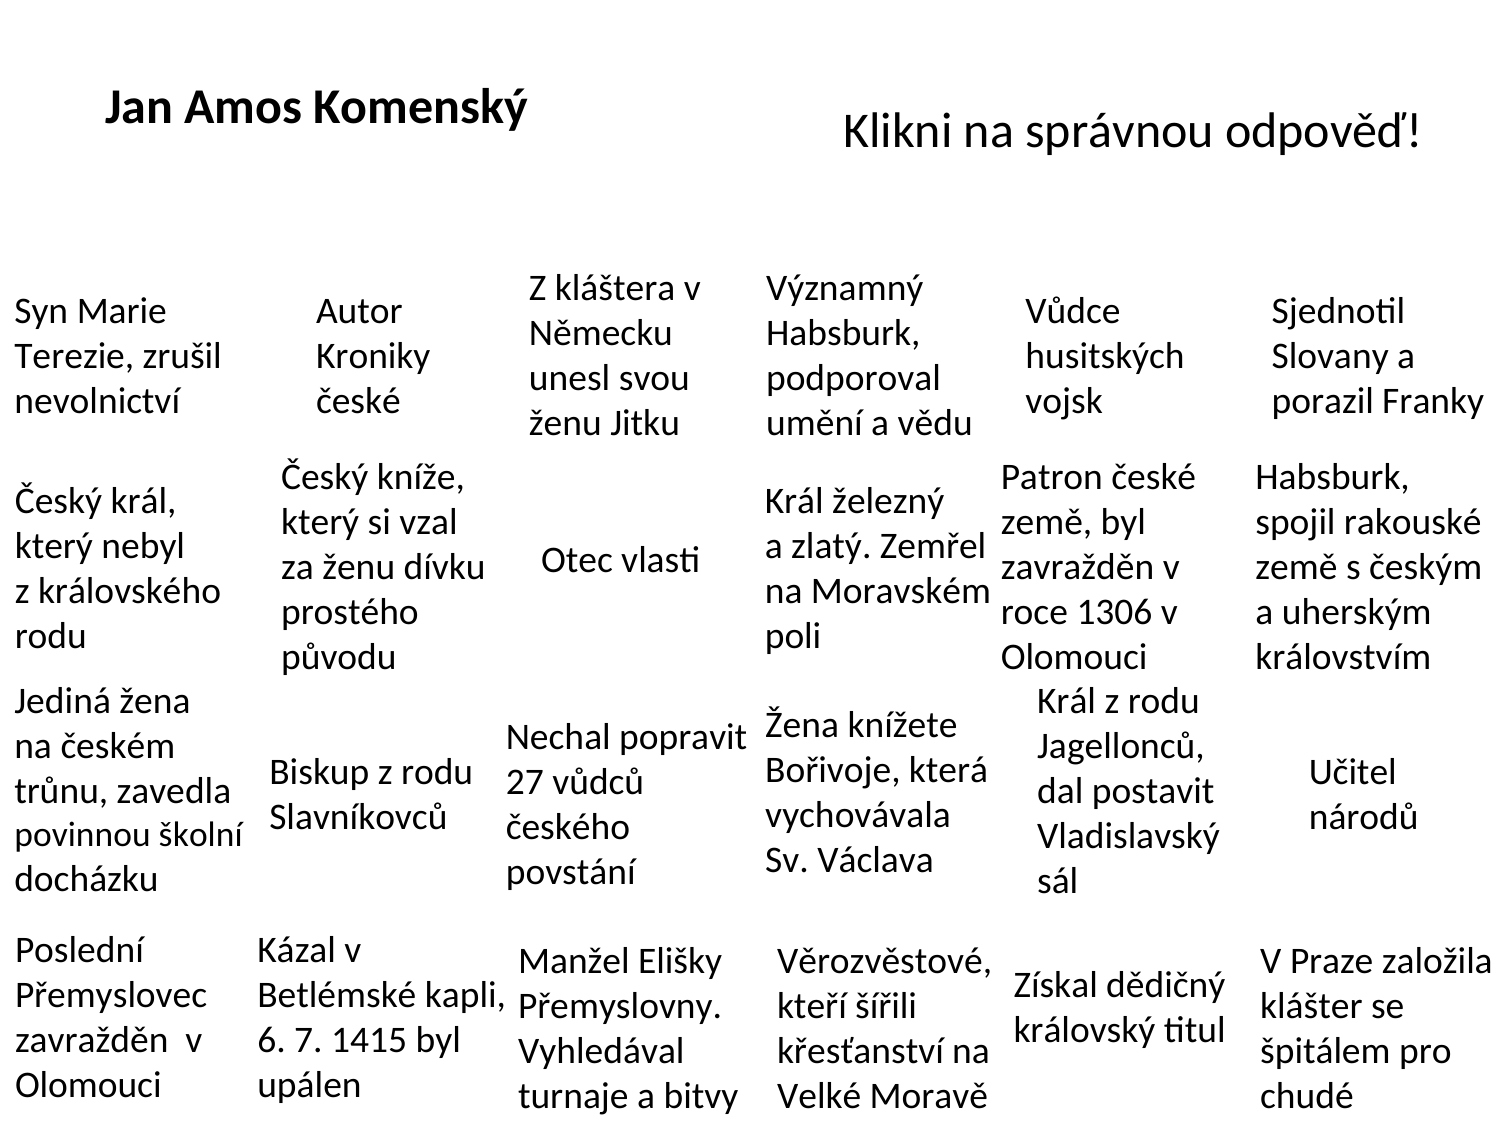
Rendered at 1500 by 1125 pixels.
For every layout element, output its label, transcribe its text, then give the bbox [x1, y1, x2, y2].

table_header [250, 229, 500, 453]
text_box Biskup z rodu Slavníkovců [254, 739, 489, 846]
text_box Sjednotil Slovany a porazil Franky [1256, 278, 1500, 430]
text_box Manžel Elišky Přemyslovny. Vyhledával turnaje a bitvy [503, 928, 754, 1124]
table_cell [250, 901, 500, 916]
text_box Jan Amos Komenský [90, 66, 544, 142]
text_box Český král, který nebyl z královského rodu [0, 467, 237, 664]
table_cell [501, 453, 750, 677]
text_box Významný Habsburk, podporoval umění a vědu [751, 255, 988, 451]
text_box Z kláštera v Německu unesl svou ženu Jitku [514, 255, 725, 451]
table_header [1250, 229, 1500, 453]
text_box Autor Kroniky české [301, 278, 446, 430]
table_cell [750, 453, 985, 467]
table_header [0, 229, 250, 453]
table_cell [250, 453, 266, 677]
text_box Učitel národů [1294, 739, 1434, 846]
table_header [1000, 229, 1250, 453]
text_box Získal dědičný královský titul [998, 952, 1237, 1058]
table_cell [259, 677, 500, 901]
table_cell [1000, 685, 1022, 901]
text_box V Praze založila klášter se špitálem pro chudé [1237, 928, 1500, 1124]
table_header [500, 229, 750, 453]
table_cell [1000, 1058, 1250, 1125]
table_cell [0, 907, 250, 1125]
table_cell [0, 453, 250, 668]
text_box Jediná žena na českém trůnu, zavedla povinnou školní docházku [0, 668, 259, 907]
table_cell [1212, 453, 1240, 677]
table_cell [250, 1113, 500, 1125]
table_cell [750, 901, 1000, 1125]
text_box Vůdce husitských vojsk [1010, 278, 1200, 430]
text_box Král železný a zlatý. Zemřel na Moravském poli [749, 467, 985, 664]
text_box Syn Marie Terezie, zrušil nevolnictví [0, 278, 237, 430]
table_cell [500, 1113, 750, 1125]
text_box Český kníže, který si vzal za ženu dívku prostého původu [266, 444, 501, 685]
text_box Žena knížete Bořivoje, která vychovávala Sv. Václava [750, 692, 1004, 888]
table_cell [1250, 677, 1500, 901]
table_cell [500, 901, 750, 928]
text_box Otec vlasti [526, 527, 716, 588]
text_box Patron české země, byl zavražděn v roce 1306 v Olomouci [985, 444, 1212, 685]
table_header [750, 229, 1000, 453]
text_box Kázal v Betlémské kapli, 6. 7. 1415 byl upálen [242, 916, 522, 1113]
text_box Klikni na správnou odpověď! [828, 90, 1438, 166]
text_box Věrozvěstové, kteří šířili křesťanství na Velké Moravě [762, 928, 1008, 1124]
table_cell [750, 677, 1000, 692]
table_cell [1250, 901, 1500, 928]
table_cell [750, 888, 1000, 901]
table_cell [1235, 677, 1250, 901]
table_cell [500, 677, 750, 704]
text_box Král z rodu Jagellonců, dal postavit Vladislavský sál [1022, 668, 1235, 910]
table_cell [750, 664, 985, 677]
text_box Habsburk, spojil rakouské země s českým a uherským královstvím [1240, 444, 1498, 685]
table_cell [1000, 901, 1250, 952]
text_box Poslední Přemyslovec zavražděn v Olomouci [0, 916, 232, 1125]
text_box Nechal popravit 27 vůdců českého povstání [491, 704, 763, 900]
